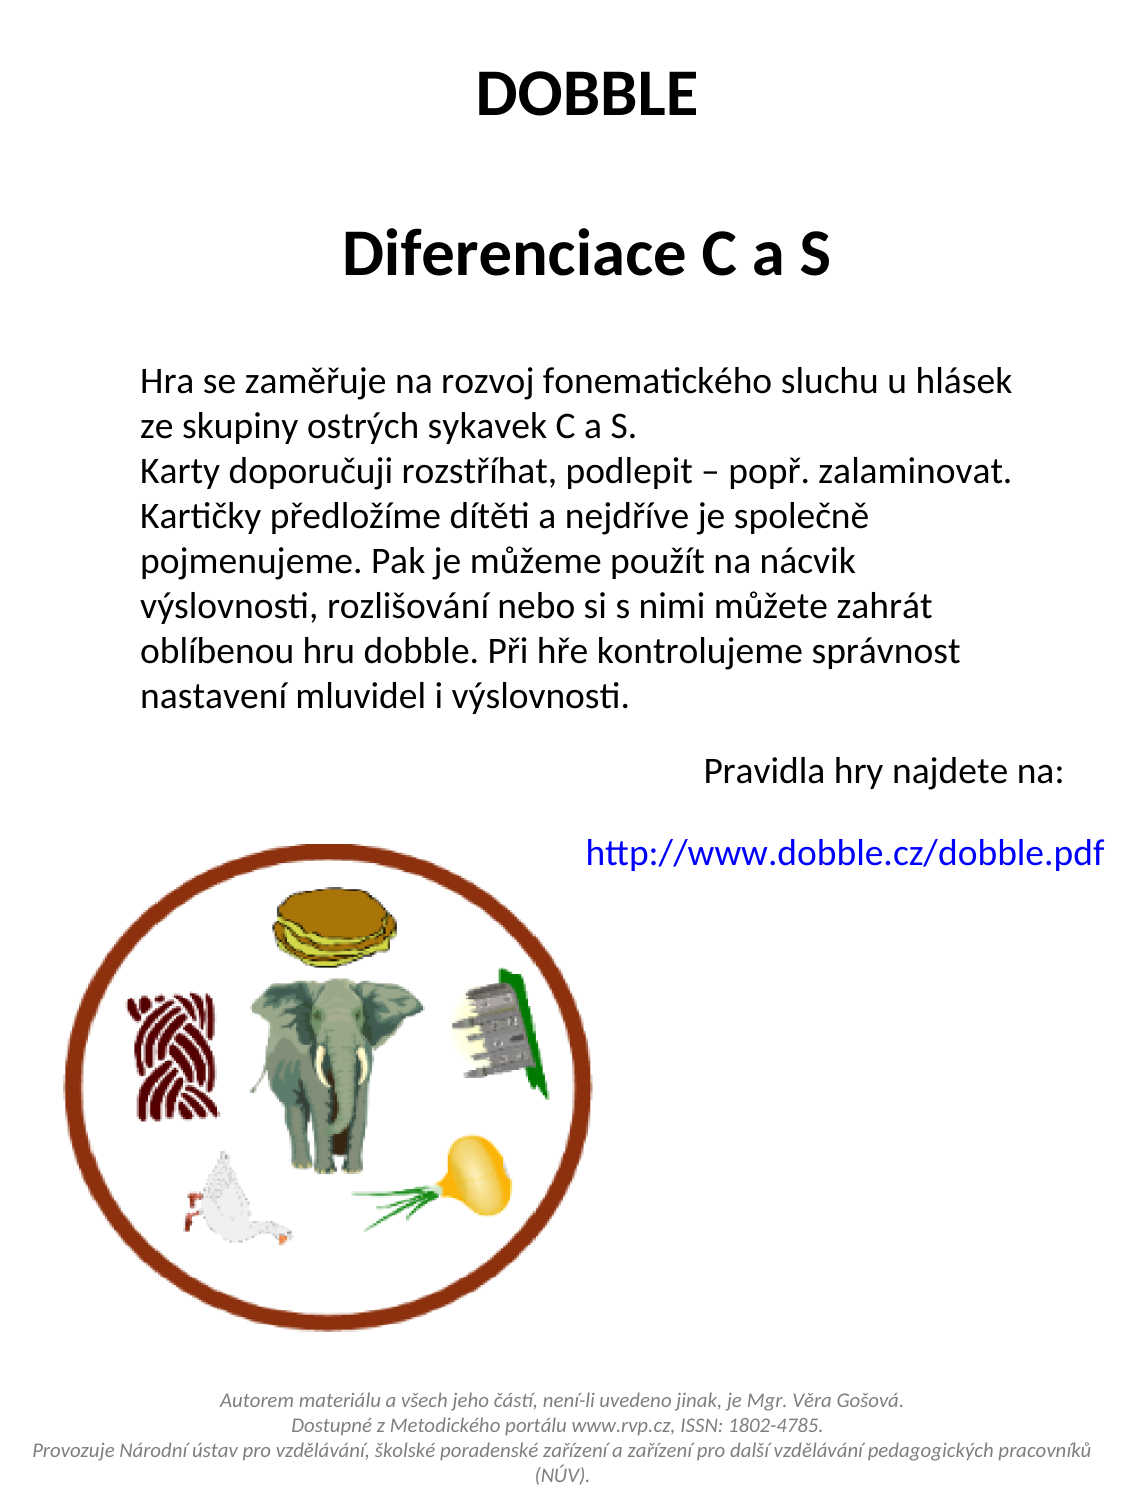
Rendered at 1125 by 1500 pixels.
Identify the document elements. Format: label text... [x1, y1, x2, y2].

picture [31, 844, 598, 1340]
text_box Pravidla hry najdete na: [688, 738, 1080, 799]
text_box Autorem materiálu a všech jeho částí, není-li uvedeno jinak, je Mgr. Věra Gošová. Dostupné z Metodického portálu www.rvp.cz, ISSN: 1802-4785. Provozuje Národní ústav pro vzdělávání, školské poradenské zařízení a zařízení pro další vzdělávání pedagogických pracovníků (NÚV). [0, 1378, 1125, 1495]
text_box http://www.dobble.cz/dobble.pdf [570, 820, 1120, 882]
text_box Hra se zaměřuje na rozvoj fonematického sluchu u hlásek ze skupiny ostrých sykavek C a S. Karty doporučuji rozstříhat, podlepit – popř. zalaminovat. Kartičky předložíme dítěti a nejdříve je společně pojmenujeme. Pak je můžeme použít na nácvik výslovnosti, rozlišování nebo si s nimi můžete zahrát oblíbenou hru dobble. Při hře kontrolujeme správnost nastavení mluvidel i výslovnosti. [125, 348, 1047, 769]
text_box DOBBLE Diferenciace C a S [326, 41, 848, 297]
